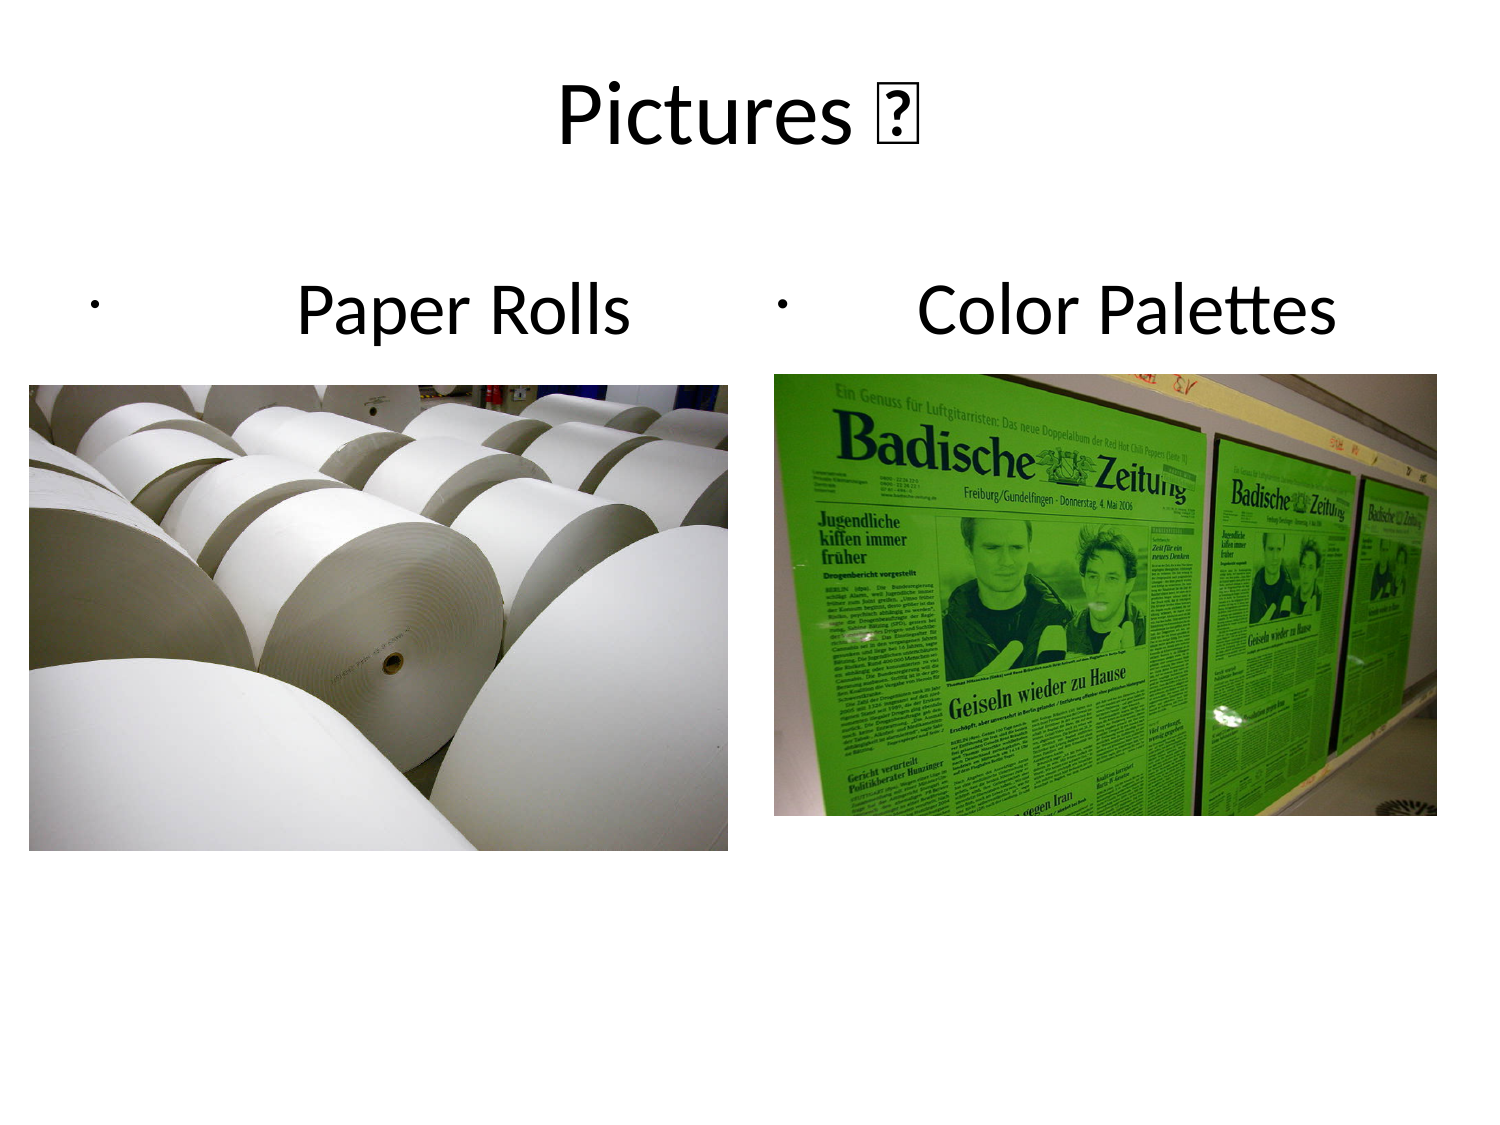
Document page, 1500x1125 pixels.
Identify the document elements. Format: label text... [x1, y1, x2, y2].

list Paper Rolls [75, 251, 738, 357]
picture [773, 373, 1437, 816]
title Pictures  [75, 45, 1425, 233]
picture [29, 385, 728, 851]
list Color Palettes [761, 251, 1425, 357]
